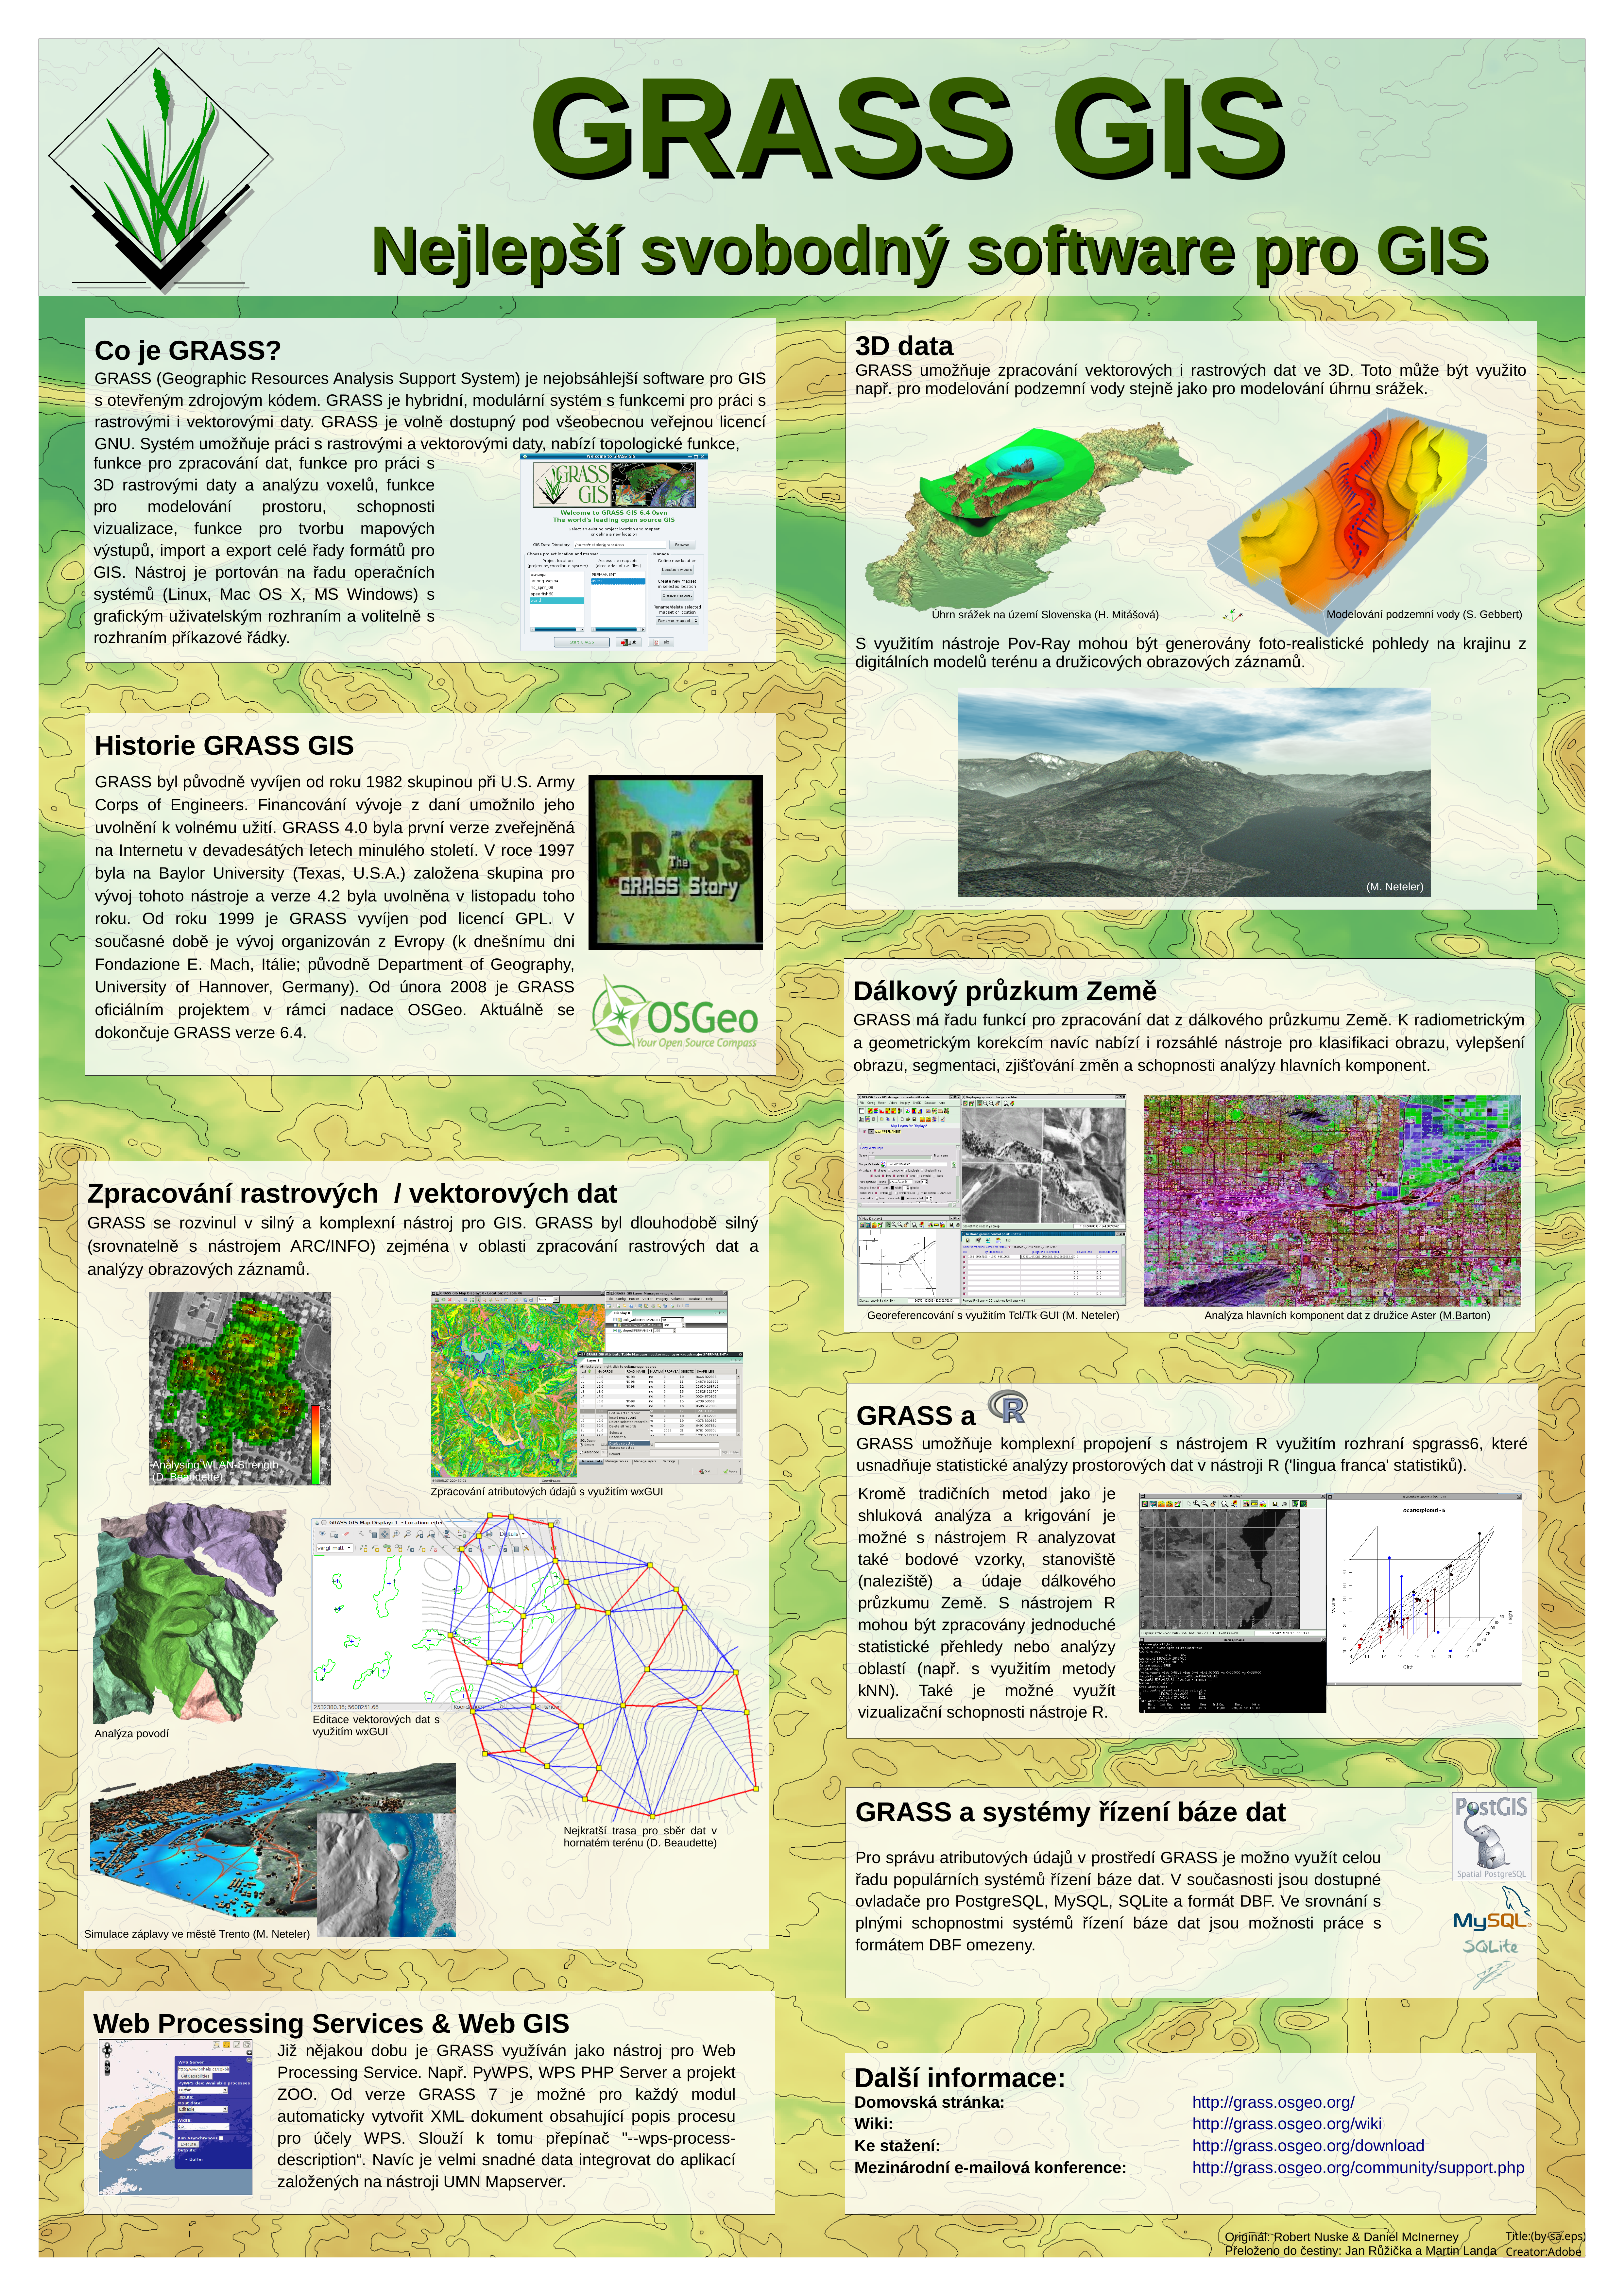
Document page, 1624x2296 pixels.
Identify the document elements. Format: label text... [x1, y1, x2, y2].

text_box GRASS a systémy řízení báze dat [846, 1787, 1537, 1998]
text_box funkce pro zpracování dat, funkce pro práci s 3D rastrovými daty a analýzu voxelů, funkce pro modelování prostoru, schopnosti vizualizace, funkce pro tvorbu mapových výstupů, import a export celé řady formátů pro GIS. Nástroj je portován na řadu operačních systémů (Linux, Mac OS X, MS Windows) s grafickým uživatelským rozhraním a volitelně s rozhraním příkazové řádky. [84, 440, 445, 656]
text_box Editace vektorových dat s využitím wxGUI [312, 1712, 422, 1742]
text_box Georeferencování s využitím Tcl/Tk GUI (M. Neteler) [866, 1308, 1124, 1325]
text_box Kromě tradičních metod jako je shluková analýza a krigování je možné s nástrojem R analyzovat také bodové vzorky, stanoviště (naleziště) a údaje dálkového průzkumu Země. S nástrojem R mohou být zpracovány jednoduché statistické přehledy nebo analýzy oblastí (např. s využitím metody kNN). Také je možné využít vizualizační schopnosti nástroje R. [848, 1471, 1132, 1734]
text_box Web Processing Services & Web GIS [84, 1991, 775, 2215]
text_box Originál: Robert Nuske & Daniel McInerney Přeloženo do čestiny: Jan Růžička a Martin Landa [1215, 2220, 1507, 2268]
text_box Modelování podzemní vody (S. Gebbert) [1317, 599, 1532, 633]
text_box GRASS GIS Nejlepší svobodný software pro GIS [39, 39, 1585, 296]
text_box Co je GRASS? GRASS (Geographic Resources Analysis Support System) je nejobsáhlejší software pro GIS s otevřeným zdrojovým kódem. GRASS je hybridní, modulární systém s funkcemi pro práci s rastrovými i vektorovými daty. GRASS je volně dostupný pod všeobecnou veřejnou licencí GNU. Systém umožňuje práci s rastrovými a vektorovými daty, nabízí topologické funkce, [85, 318, 776, 663]
text_box Pro správu atributových údajů v prostředí GRASS je možno využít celou řadu populárních systémů řízení báze dat. V současnosti jsou dostupné ovladače pro PostgreSQL, MySQL, SQLite a formát DBF. Ve srovnání s plnými schopnostmi systémů řízení báze dat jsou možnosti práce s formátem DBF omezeny. [846, 1835, 1412, 1975]
text_box GRASS a GRASS umožňuje komplexní propojení s nástrojem R využitím rozhraní spgrass6, které usnadňuje statistické analýzy prostorových dat v nástroji R ('lingua franca' statistiků). [846, 1383, 1538, 1739]
text_box Další informace: Domovská stránka: http://grass.osgeo.org/ Wiki: http://grass.osgeo.org/wiki Ke stažení: http://grass.osgeo.org/download Mezinárodní e-mailová konference: http://grass.osgeo.org/community/support.php [845, 2053, 1536, 2215]
picture [39, 296, 1585, 2257]
text_box Analýza povodí [94, 1726, 263, 1762]
text_box Úhrn srážek na území Slovenska (H. Mitášová) [922, 599, 1204, 631]
text_box Analysing WLAN-Strength (D. Beaudette) [151, 1458, 326, 1483]
text_box Simulace záplavy ve městě Trento (M. Neteler) [83, 1927, 327, 1959]
text_box Nejkratší trasa pro sběr dat v hornatém terénu (D. Beaudette) [554, 1823, 735, 1874]
text_box Dálkový průzkum Země GRASS má řadu funkcí pro zpracování dat z dálkového průzkumu Země. K radiometrickým a geometrickým korekcím navíc nabízí i rozsáhlé nástroje pro klasifikaci obrazu, vylepšení obrazu, segmentaci, zjišťování změn a schopnosti analýzy hlavních komponent. [844, 958, 1535, 1332]
text_box (M. Neteler) [1357, 871, 1436, 903]
text_box Analýza hlavních komponent dat z družice Aster (M.Barton) [1204, 1308, 1510, 1325]
text_box Zpracování rastrových / vektorových dat GRASS se rozvinul v silný a komplexní nástroj pro GIS. GRASS byl dlouhodobě silný (srovnatelně s nástrojem ARC/INFO) zejména v oblasti zpracování rastrových dat a analýzy obrazových záznamů. [77, 1161, 769, 1949]
text_box 3D data GRASS umožňuje zpracování vektorových i rastrových dat ve 3D. Toto může být využito např. pro modelování podzemní vody stejně jako pro modelování úhrnu srážek. S využitím nástroje Pov-Ray mohou být generovány foto-realistické pohledy na krajinu z digitálních modelů terénu a družicových obrazových záznamů. [846, 321, 1537, 910]
text_box GRASS byl původně vyvíjen od roku 1982 skupinou při U.S. Army Corps of Engineers. Financování vývoje z daní umožnilo jeho uvolnění k volnému užití. GRASS 4.0 byla první verze zveřejněná na Internetu v devadesátých letech minulého století. V roce 1997 byla na Baylor University (Texas, U.S.A.) založena skupina pro vývoj tohoto nástroje a verze 4.2 byla uvolněna v listopadu toho roku. Od roku 1999 je GRASS vyvíjen pod licencí GPL. V současné době je vývoj organizován z Evropy (k dnešnímu dni Fondazione E. Mach, Itálie; původně Department of Geography, University of Hannover, Germany). Od února 2008 je GRASS oficiálním projektem v rámci nadace OSGeo. Aktuálně se dokončuje GRASS verze 6.4. [85, 758, 585, 1070]
text_box Zpracování atributových údajů s využitím wxGUI [430, 1484, 746, 1504]
text_box Již nějakou dobu je GRASS využíván jako nástroj pro Web Processing Service. Např. PyWPS, WPS PHP Server a projekt ZOO. Od verze GRASS 7 je možné pro každý modul automaticky vytvořit XML dokument obsahující popis procesu pro účely WPS. Slouží k tomu přepínač "--wps-process-description“. Navíc je velmi snadné data integrovat do aplikací založených na nástroji UMN Mapserver. [268, 2028, 753, 2199]
picture [46, 46, 270, 291]
text_box Historie GRASS GIS [85, 713, 776, 1076]
